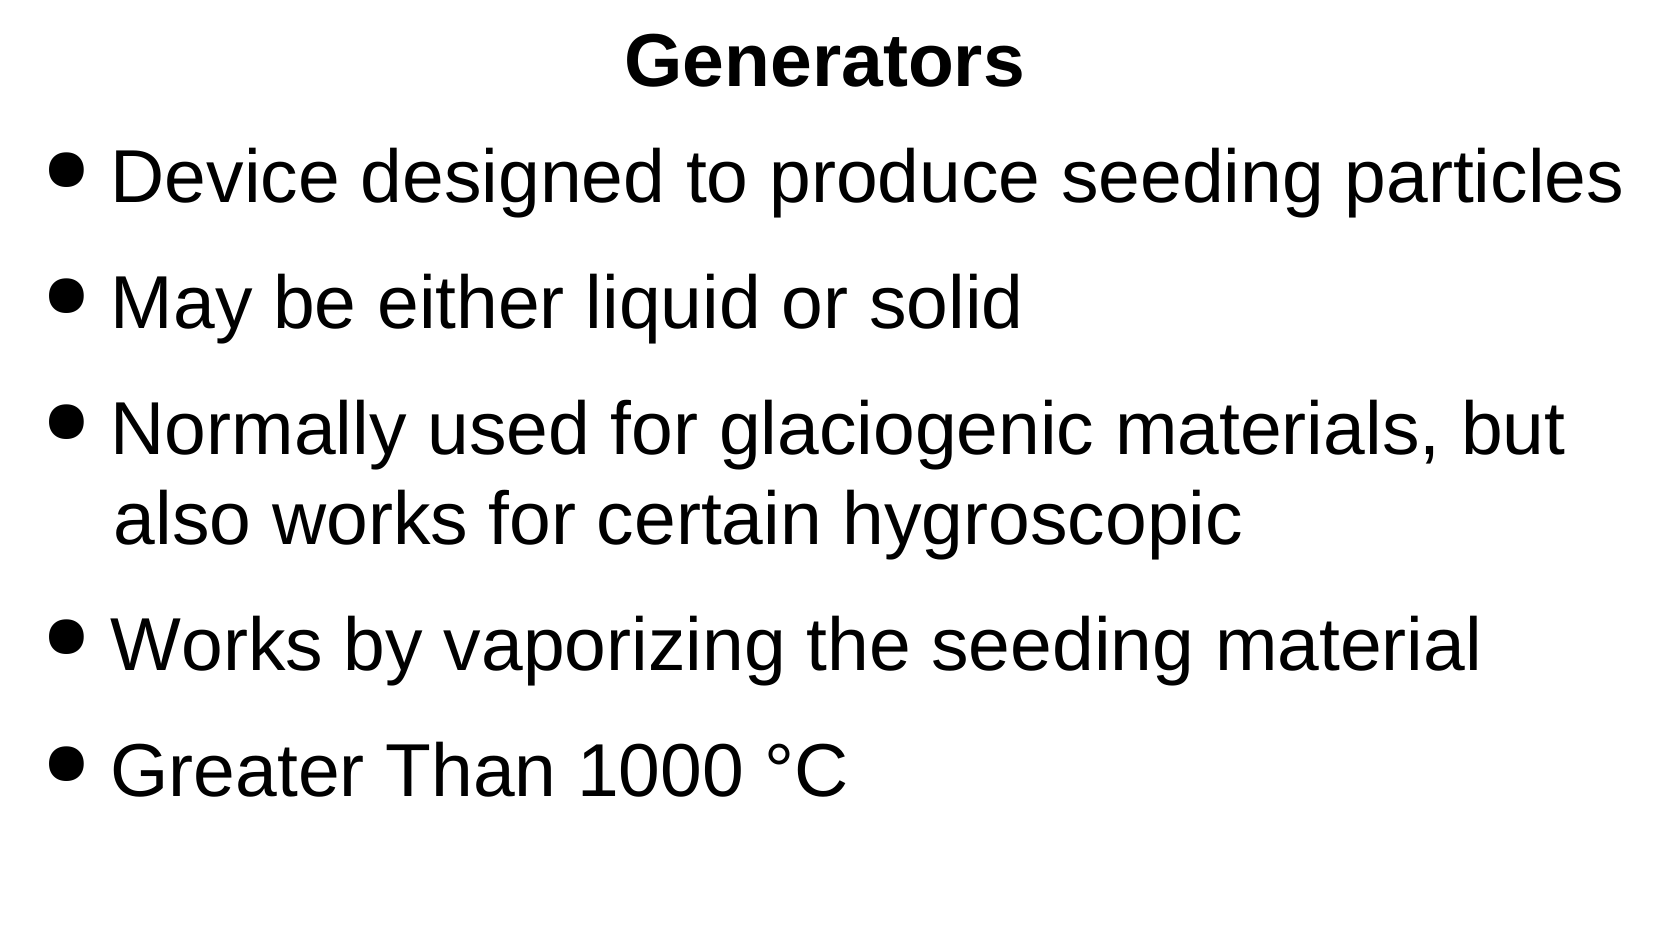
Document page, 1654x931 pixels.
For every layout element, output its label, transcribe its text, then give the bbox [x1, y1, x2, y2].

title Generators [0, 5, 1654, 107]
text_box Device designed to produce seeding particles May be either liquid or solid Normally used for glaciogenic materials, but also works for certain hygroscopic Works by vaporizing the seeding material Greater Than 1000 °C [27, 120, 1642, 820]
